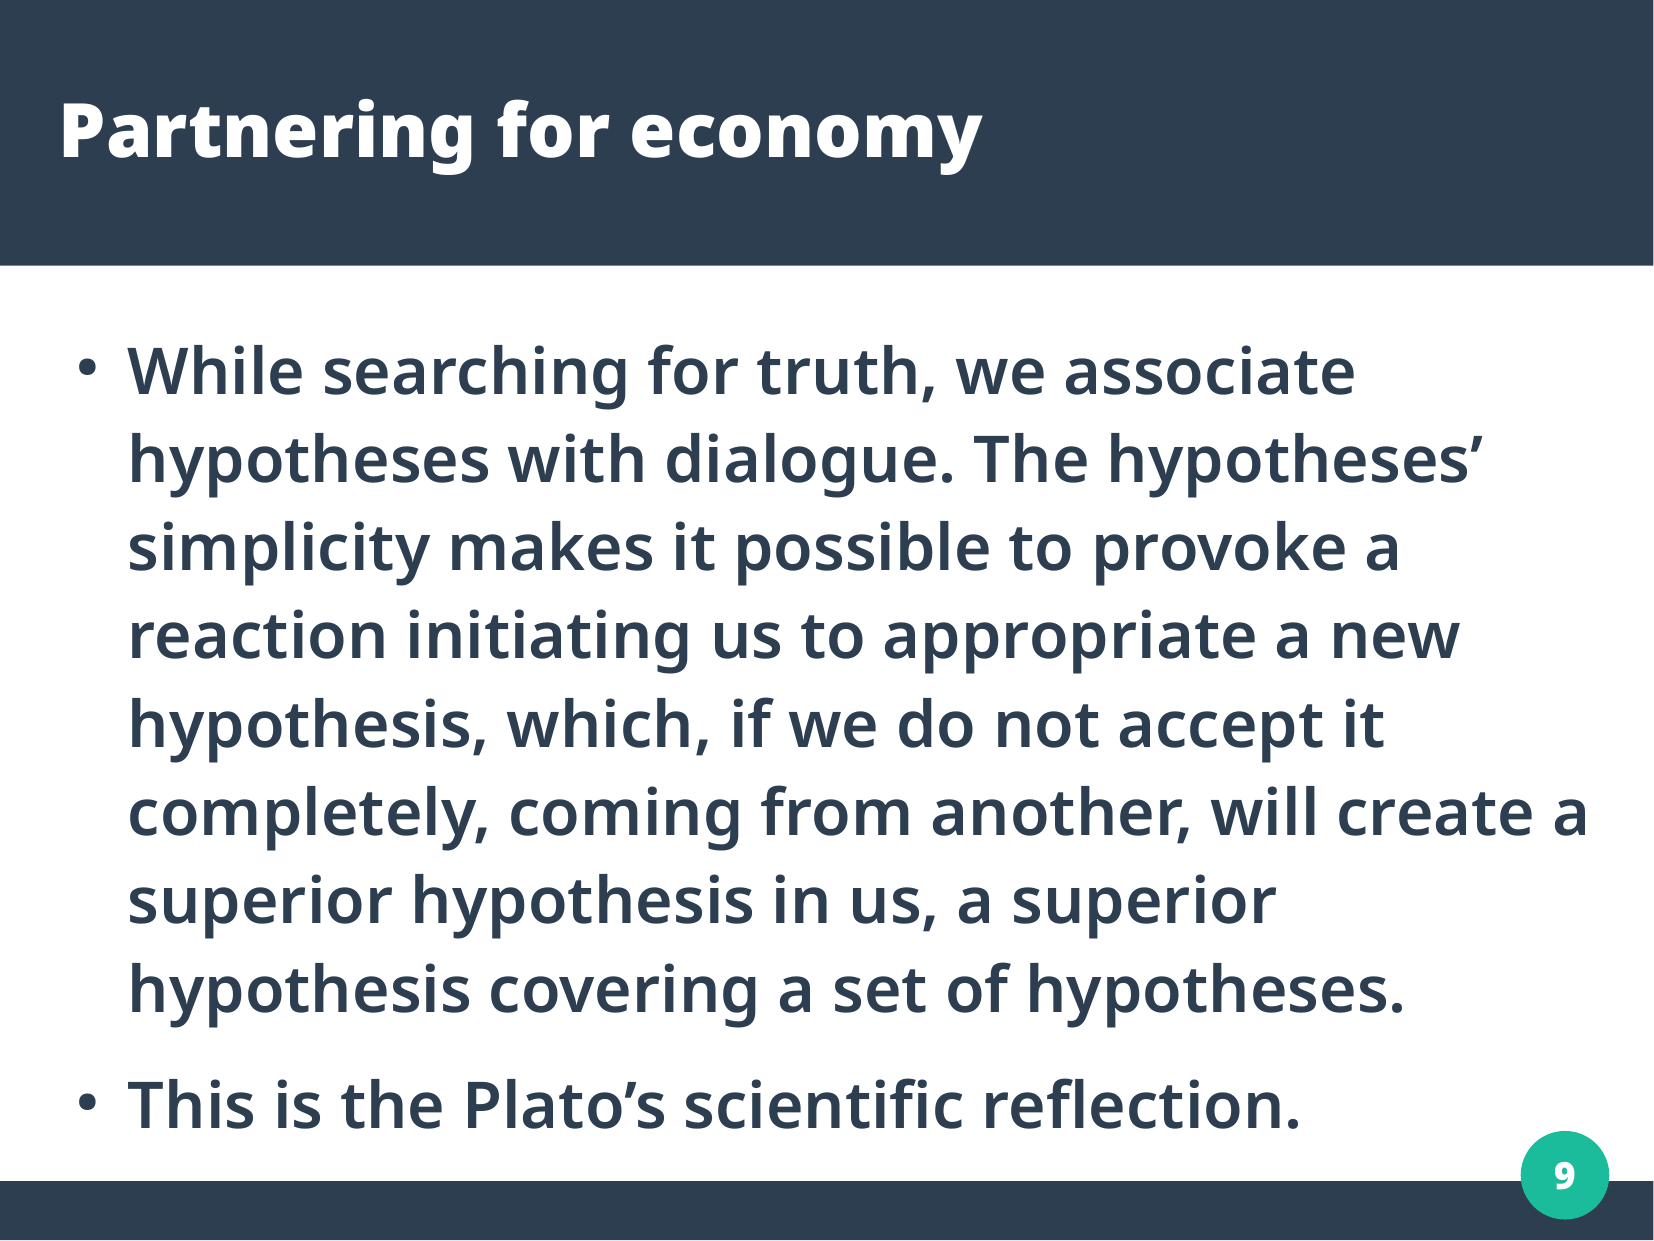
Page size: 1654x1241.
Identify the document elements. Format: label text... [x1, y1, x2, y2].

list While searching for truth, we associate hypotheses with dialogue. The hypotheses’ simplicity makes it possible to provoke a reaction initiating us to appropriate a new hypothesis, which, if we do not accept it completely, coming from another, will create a superior hypothesis in us, a superior hypothesis covering a set of hypotheses. This is the Plato’s scientific reflection. [59, 324, 1595, 1152]
title Partnering for economy [59, 49, 1595, 207]
